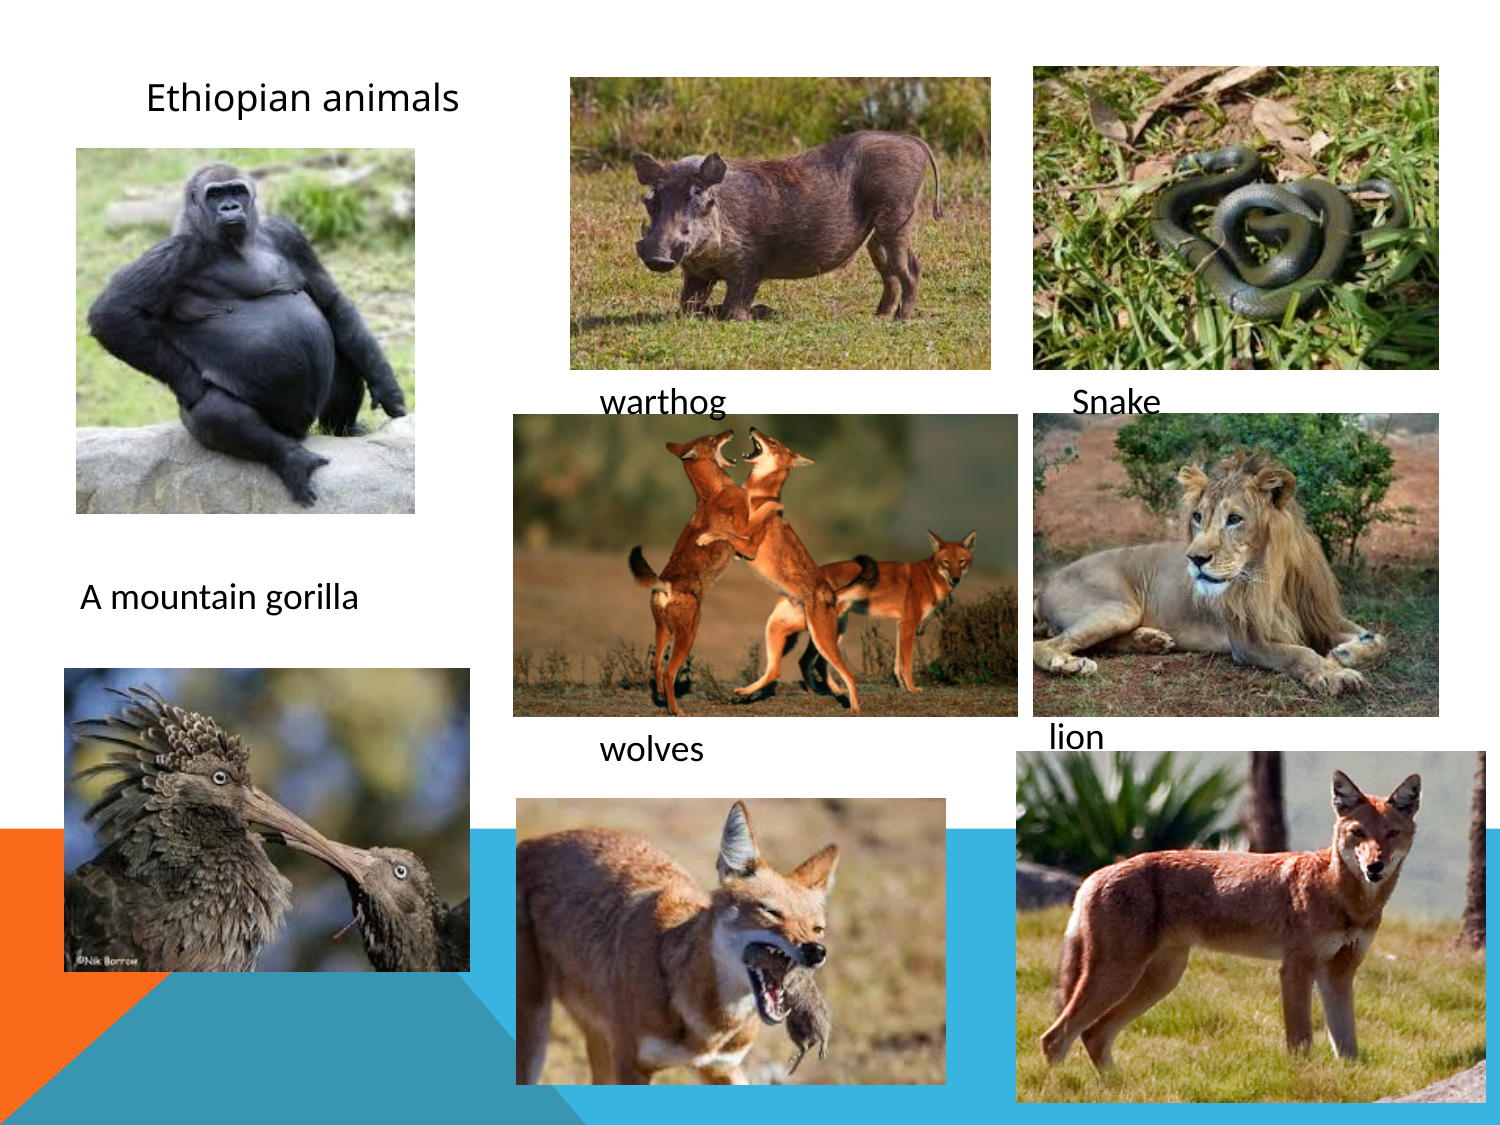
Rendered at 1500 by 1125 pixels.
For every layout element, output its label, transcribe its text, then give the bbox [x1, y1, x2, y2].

text_box lion [1033, 704, 1341, 765]
picture [516, 798, 946, 1085]
text_box A mountain gorilla [64, 564, 455, 626]
picture [76, 149, 415, 514]
picture [1016, 751, 1486, 1104]
picture [570, 77, 991, 370]
text_box wolves [584, 716, 928, 777]
picture [1033, 66, 1439, 370]
text_box Snake [1057, 369, 1252, 431]
text_box warthog [584, 369, 810, 431]
picture [513, 414, 1018, 717]
picture [1033, 413, 1439, 717]
text_box Ethiopian animals [130, 66, 1010, 127]
picture [64, 668, 470, 972]
